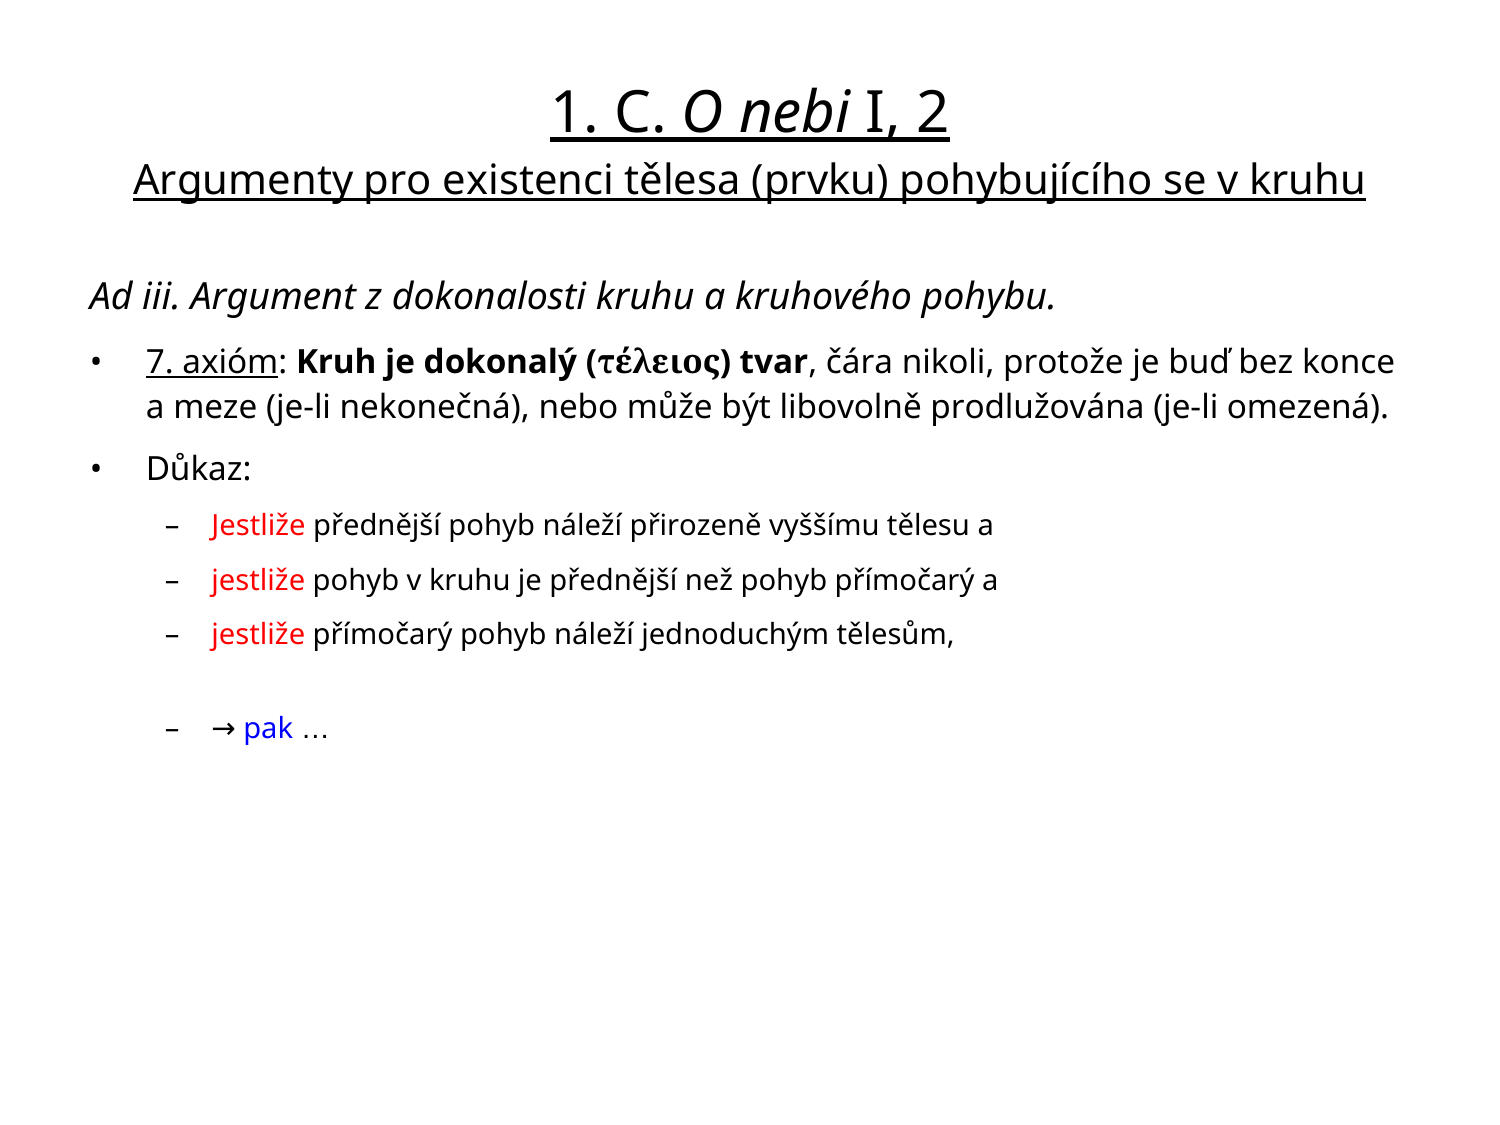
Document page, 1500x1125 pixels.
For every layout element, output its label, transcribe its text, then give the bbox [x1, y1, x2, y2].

title 1. C. O nebi I, 2 Argumenty pro existenci tělesa (prvku) pohybujícího se v kruhu [75, 45, 1426, 233]
list Ad iii. Argument z dokonalosti kruhu a kruhového pohybu. 7. axióm: Kruh je dokonalý (τέλειος) tvar, čára nikoli, protože je buď bez konce a meze (je-li nekonečná), nebo může být libovolně prodlužována (je-li omezená). Důkaz: Jestliže přednější pohyb náleží přirozeně vyššímu tělesu a jestliže pohyb v kruhu je přednější než pohyb přímočarý a jestliže přímočarý pohyb náleží jednoduchým tělesům, → pak … [75, 262, 1426, 1012]
